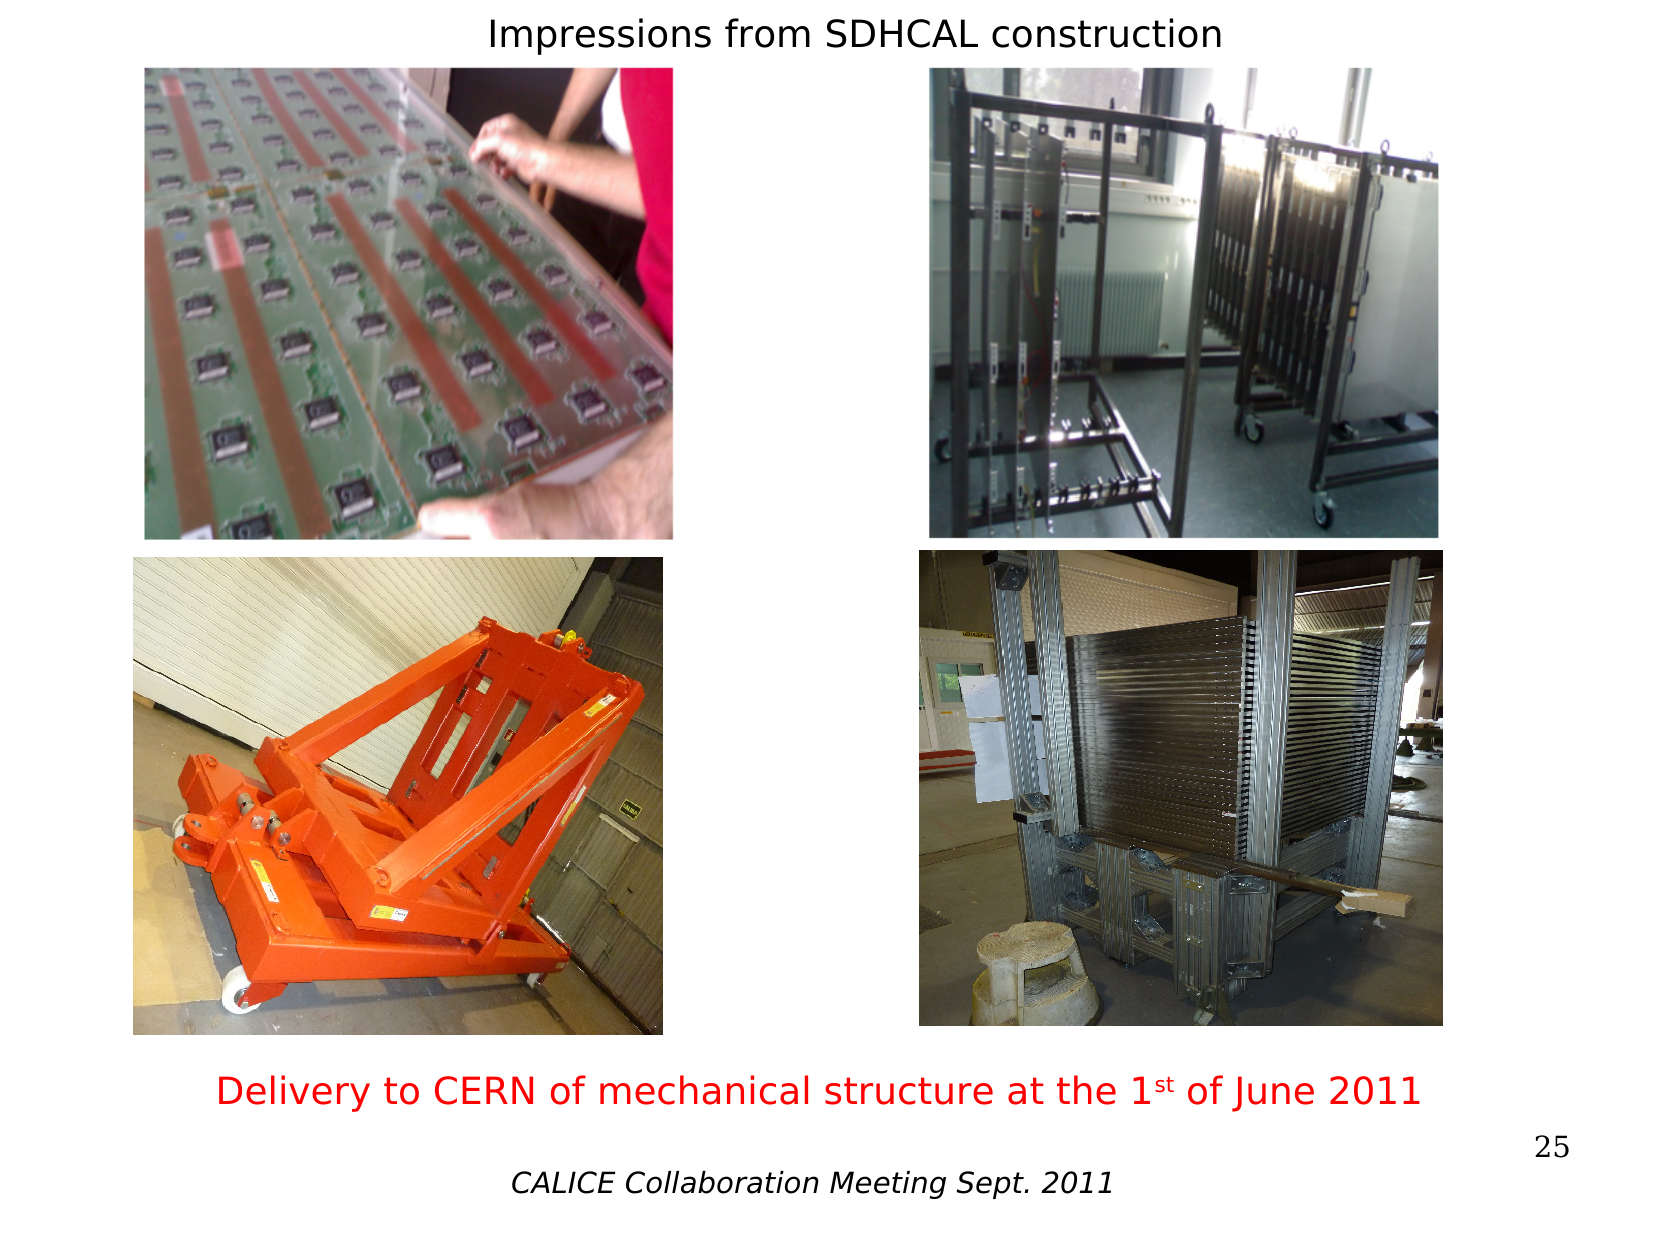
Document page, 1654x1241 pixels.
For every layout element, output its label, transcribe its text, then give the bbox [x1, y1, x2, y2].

picture [915, 547, 1447, 1028]
text_box Impressions from SDHCAL construction [472, 5, 1237, 65]
picture [134, 62, 684, 544]
text_box Delivery to CERN of mechanical structure at the 1st of June 2011 [200, 1062, 1437, 1123]
picture [129, 555, 668, 1036]
picture [925, 64, 1446, 545]
